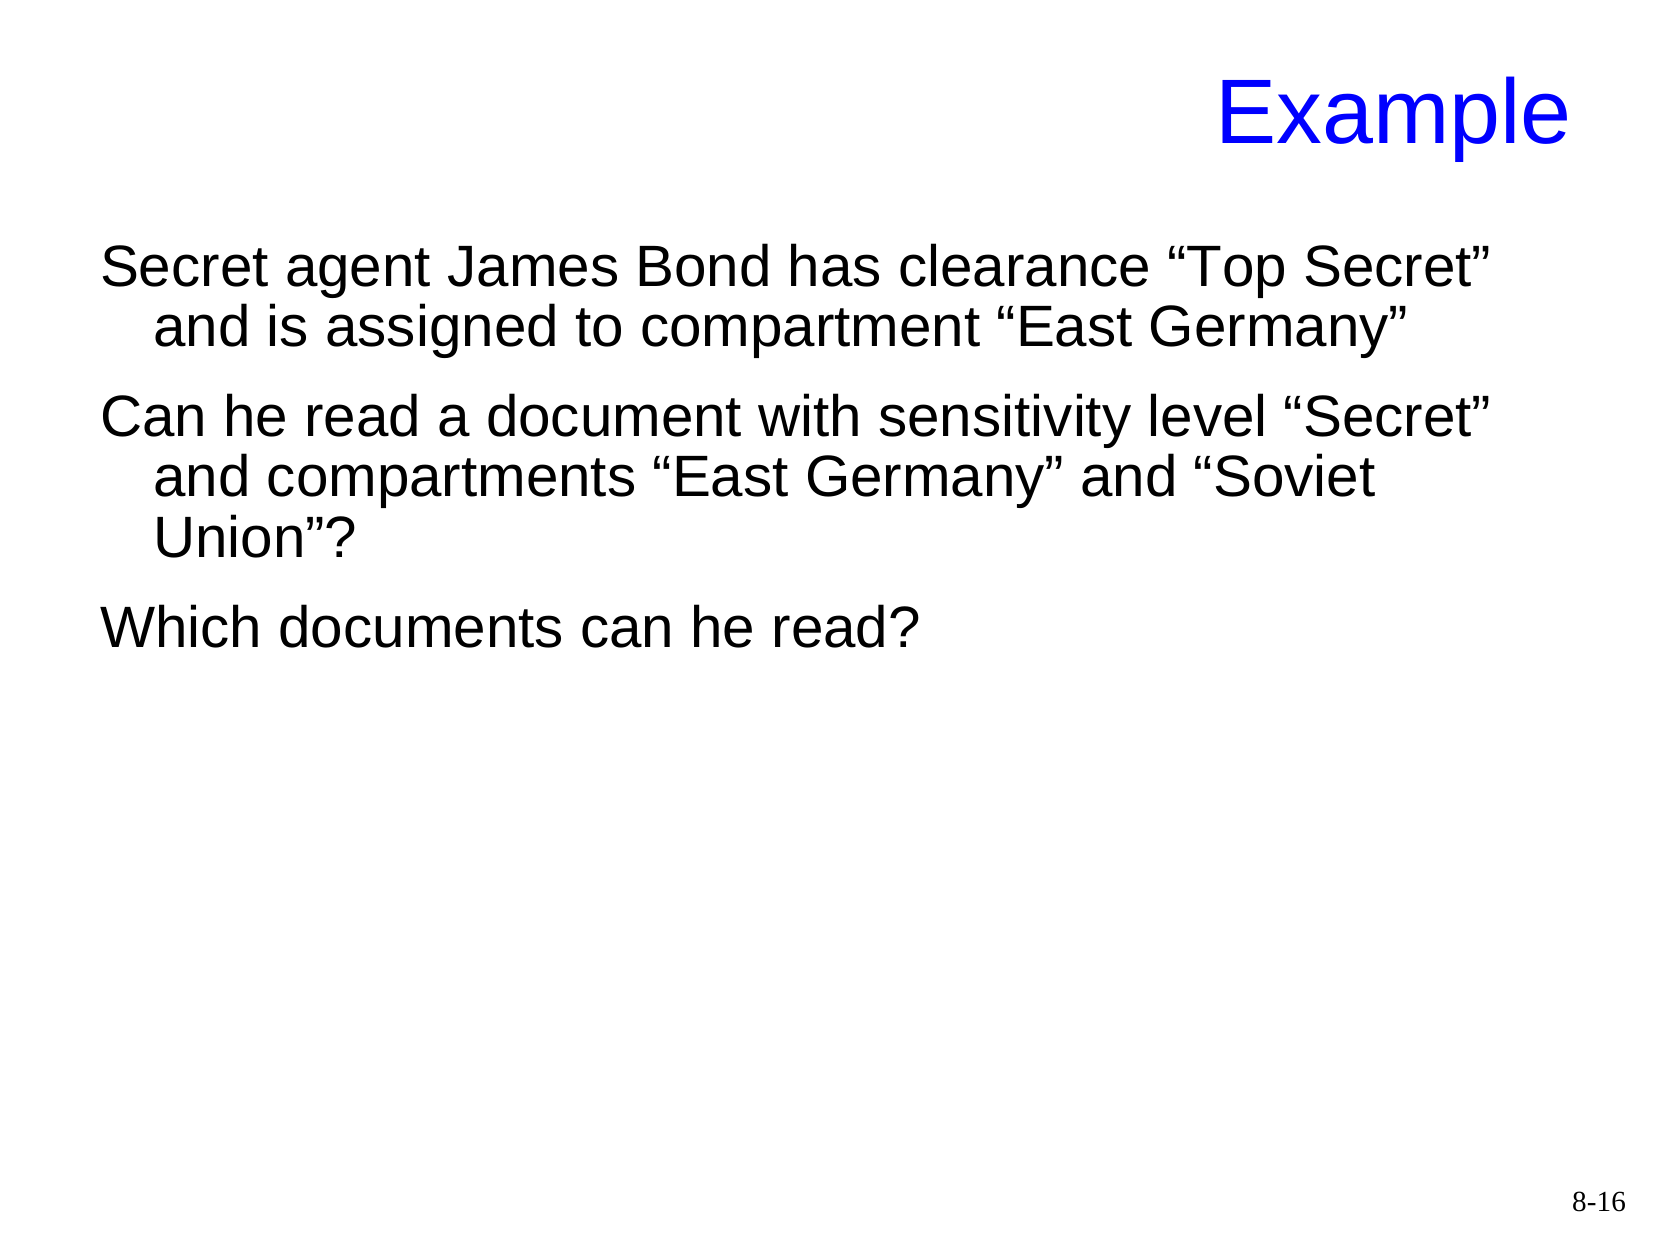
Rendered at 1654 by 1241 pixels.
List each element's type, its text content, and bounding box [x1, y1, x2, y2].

title Example [84, 11, 1573, 218]
list Secret agent James Bond has clearance “Top Secret” and is assigned to compartment “East Germany” Can he read a document with sensitivity level “Secret” and compartments “East Germany” and “Soviet Union”? Which documents can he read? [82, 237, 1571, 1170]
